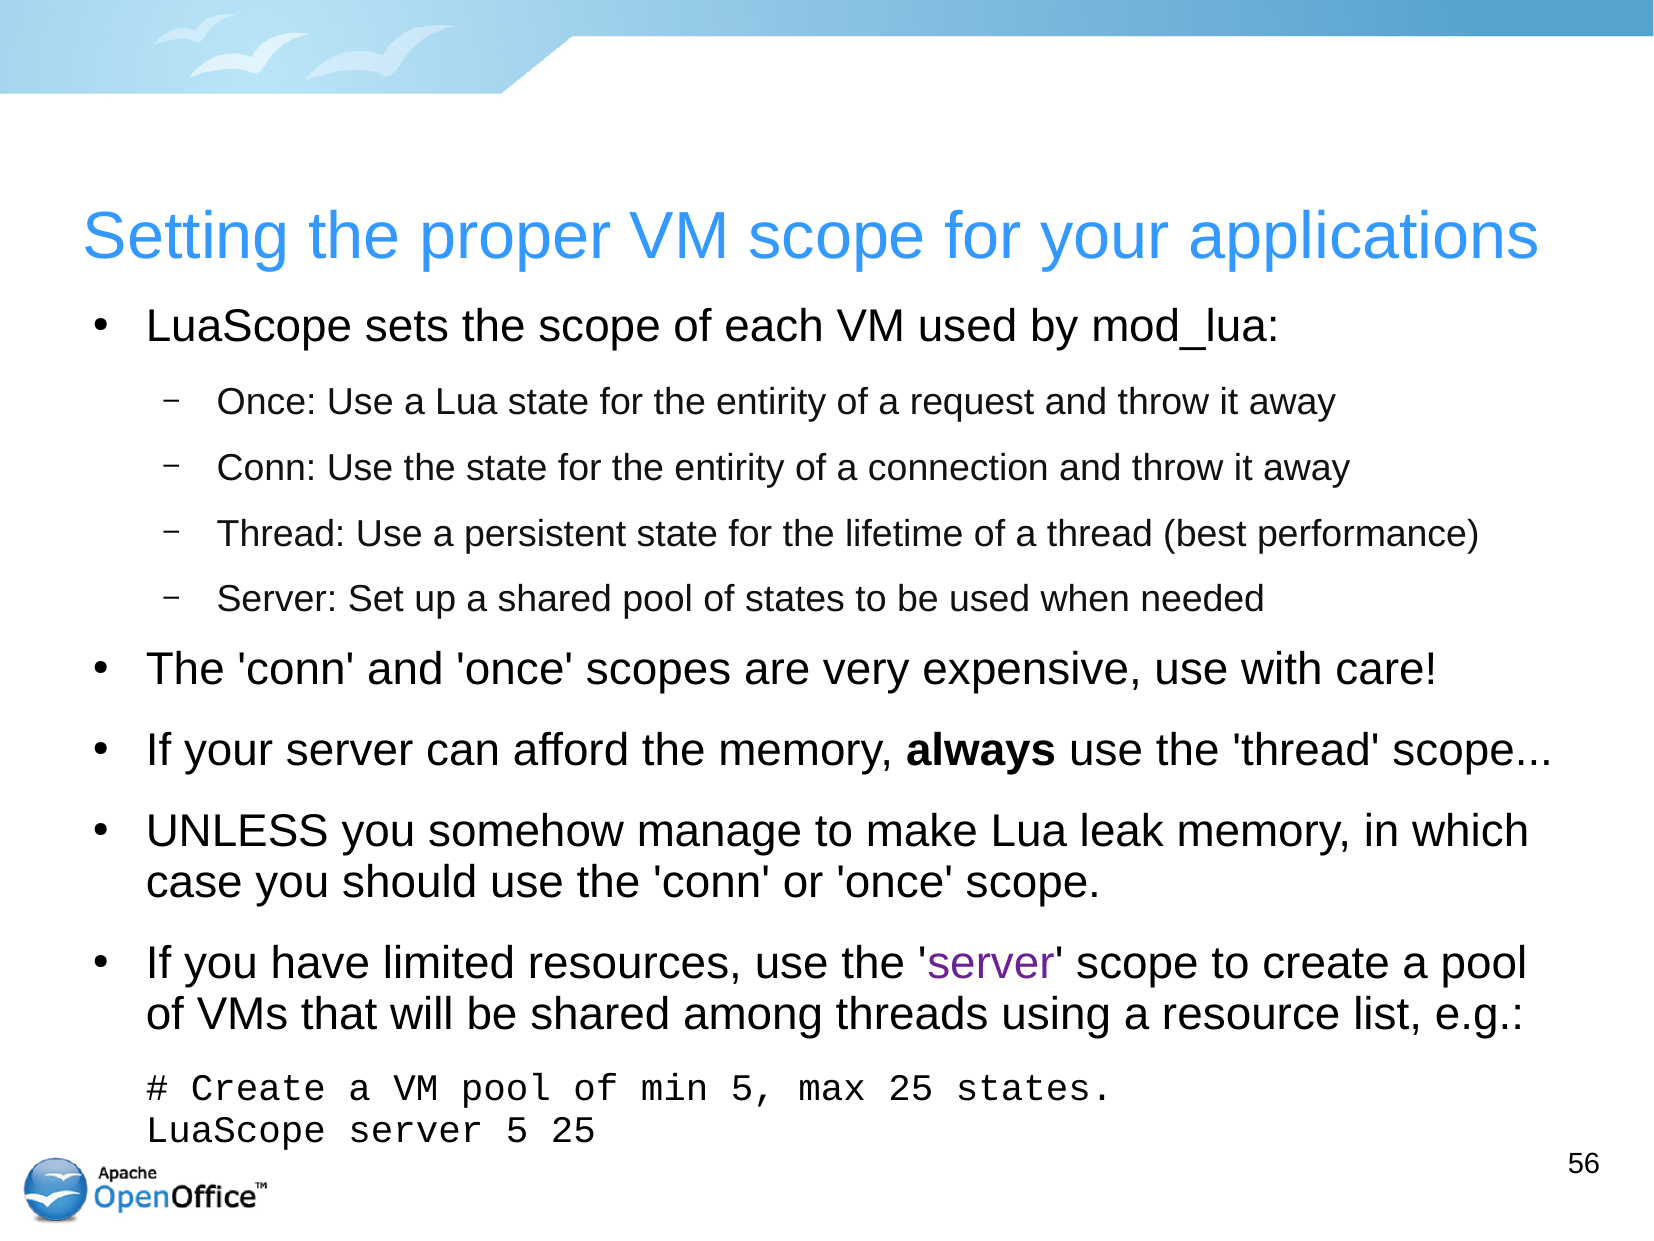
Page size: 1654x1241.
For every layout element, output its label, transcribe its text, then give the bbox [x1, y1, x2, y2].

list LuaScope sets the scope of each VM used by mod_lua: Once: Use a Lua state for the entirity of a request and throw it away Conn: Use the state for the entirity of a connection and throw it away Thread: Use a persistent state for the lifetime of a thread (best performance) Server: Set up a shared pool of states to be used when needed The 'conn' and 'once' scopes are very expensive, use with care! If your server can afford the memory, always use the 'thread' scope... UNLESS you somehow manage to make Lua leak memory, in which case you should use the 'conn' or 'once' scope. If you have limited resources, use the 'server' scope to create a pool of VMs that will be shared among threads using a resource list, e.g.: # Create a VM pool of min 5, max 25 states. LuaScope server 5 25 [75, 300, 1564, 1154]
title Setting the proper VM scope for your applications [82, 132, 1571, 340]
picture [0, 0, 1654, 1241]
